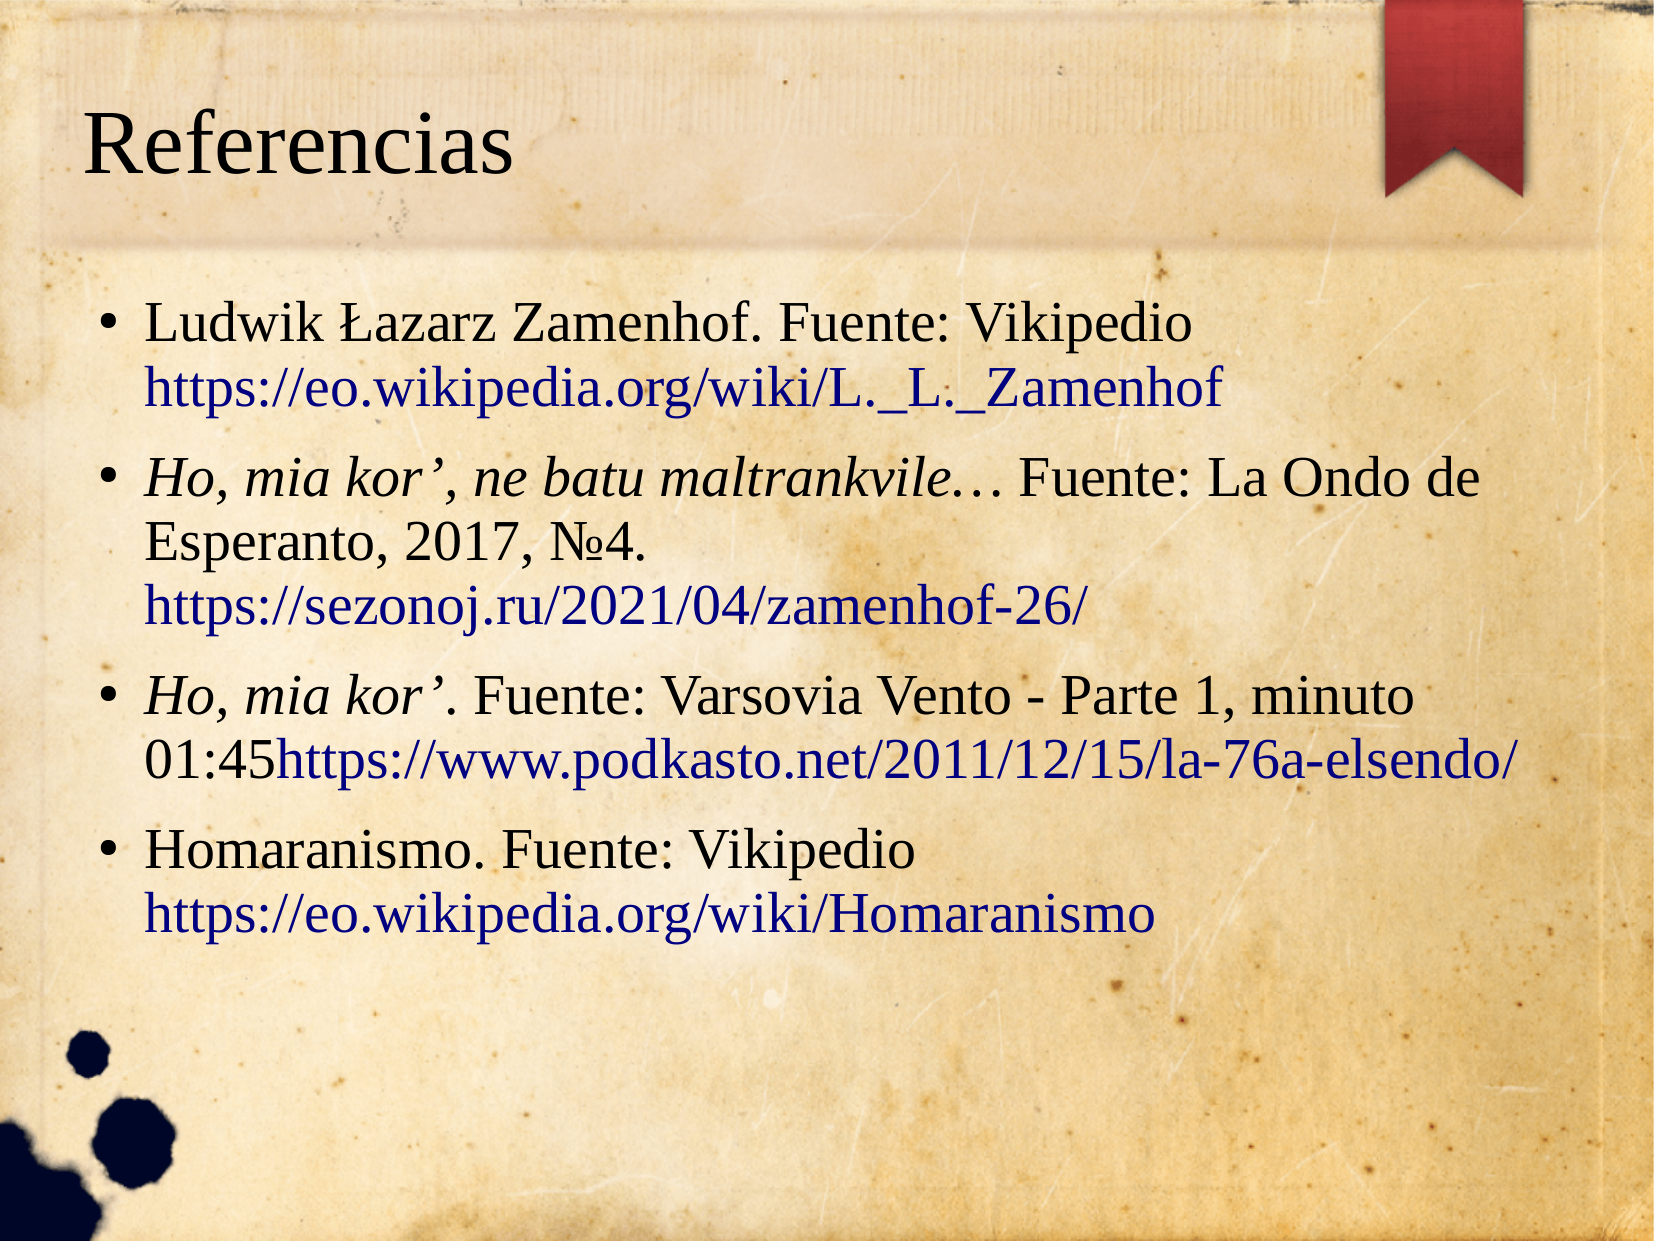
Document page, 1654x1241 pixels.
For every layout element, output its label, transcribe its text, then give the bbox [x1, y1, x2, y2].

list Ludwik Łazarz Zamenhof. Fuente: Vikipedio https://eo.wikipedia.org/wiki/L._L._Zamenhof Ho, mia kor’, ne batu maltrankvile… Fuente: La Ondo de Esperanto, 2017, №4. https://sezonoj.ru/2021/04/zamenhof-26/ Ho, mia kor’. Fuente: Varsovia Vento - Parte 1, minuto 01:45https://www.podkasto.net/2011/12/15/la-76a-elsendo/ Homaranismo. Fuente: Vikipediohttps://eo.wikipedia.org/wiki/Homaranismo [82, 290, 1538, 1010]
title Referencias [82, 49, 1347, 237]
picture [0, 0, 1654, 1241]
